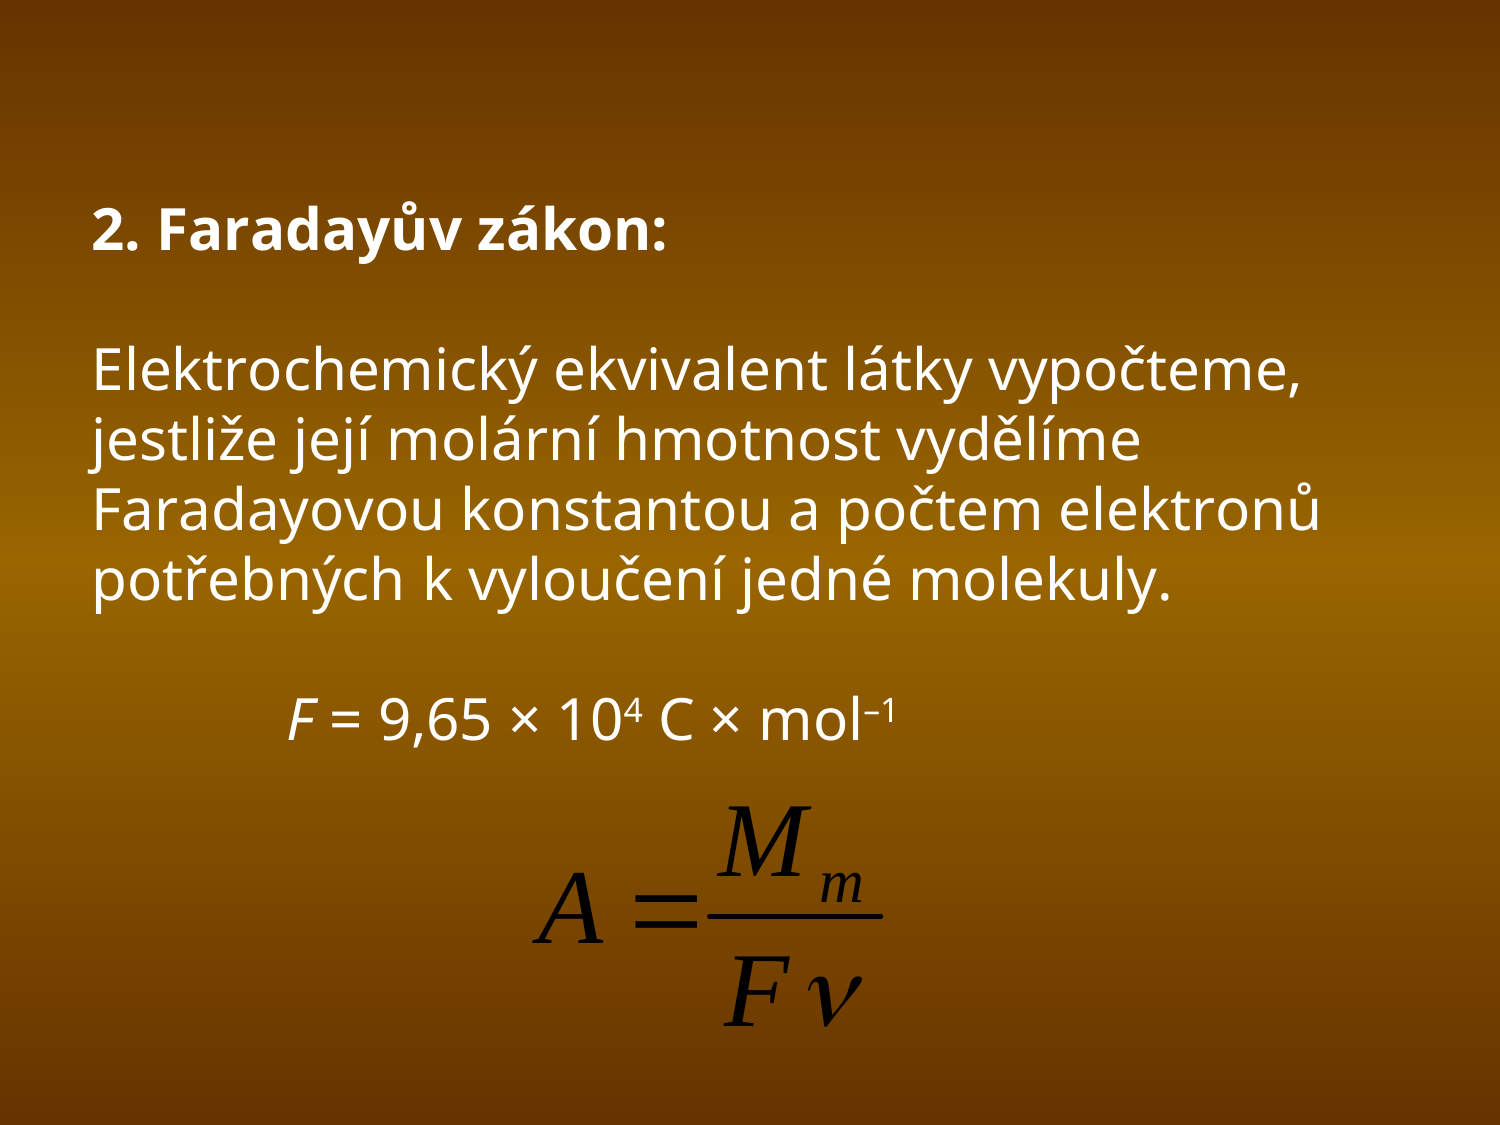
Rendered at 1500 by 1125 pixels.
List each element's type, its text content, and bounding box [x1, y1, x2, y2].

text_box 2. Faradayův zákon: Elektrochemický ekvivalent látky vypočteme, jestliže její molární hmotnost vydělíme Faradayovou konstantou a počtem elektronů potřebných k vyloučení jedné molekuly. F = 9,65 × 104 C × mol–1 [76, 184, 1412, 760]
chart [513, 774, 904, 1085]
